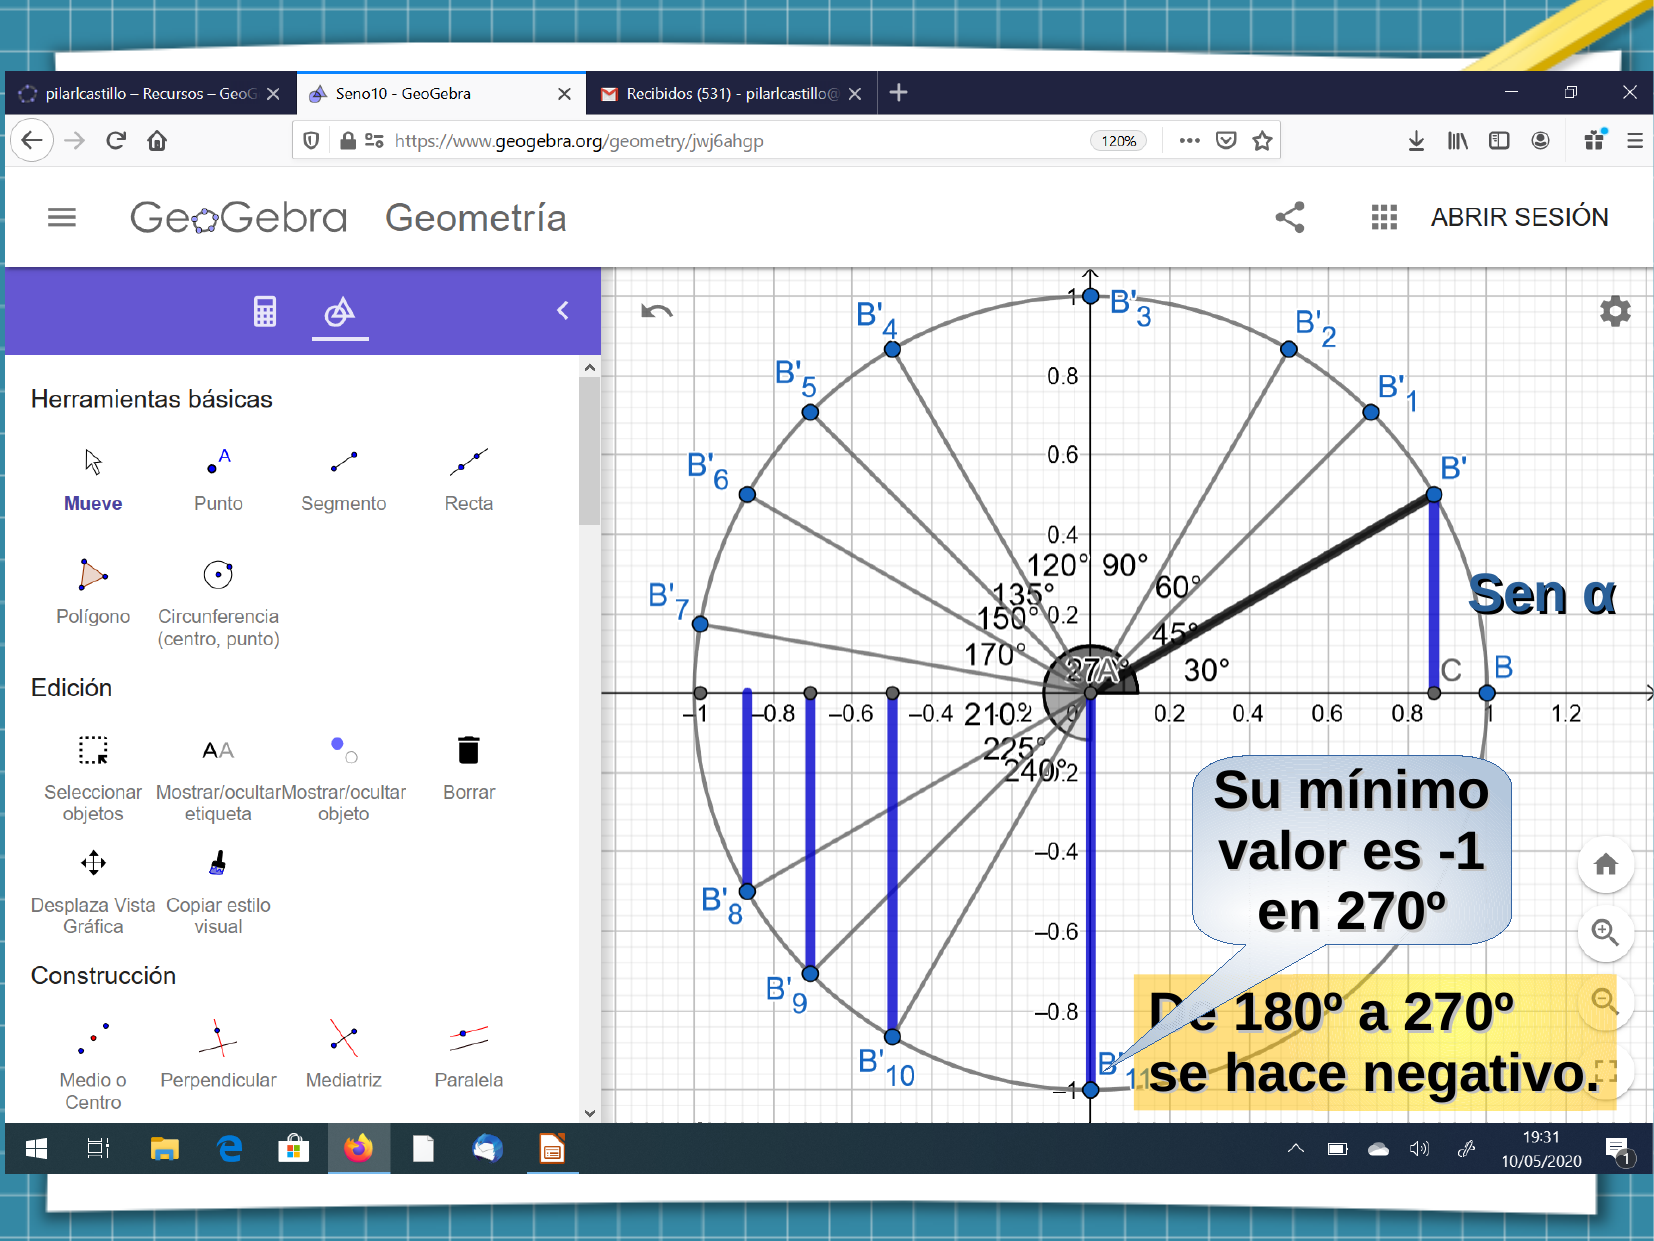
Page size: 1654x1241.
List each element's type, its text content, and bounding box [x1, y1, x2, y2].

text_box Sen α [1452, 555, 1642, 692]
text_box Su mínimo valor es -1 en 270º [1103, 755, 1512, 1072]
text_box De 180º a 270º se hace negativo. [1133, 974, 1212, 1044]
text_box De 180º a 270º se hace negativo. [1133, 974, 1617, 1111]
picture [0, 0, 1654, 1241]
